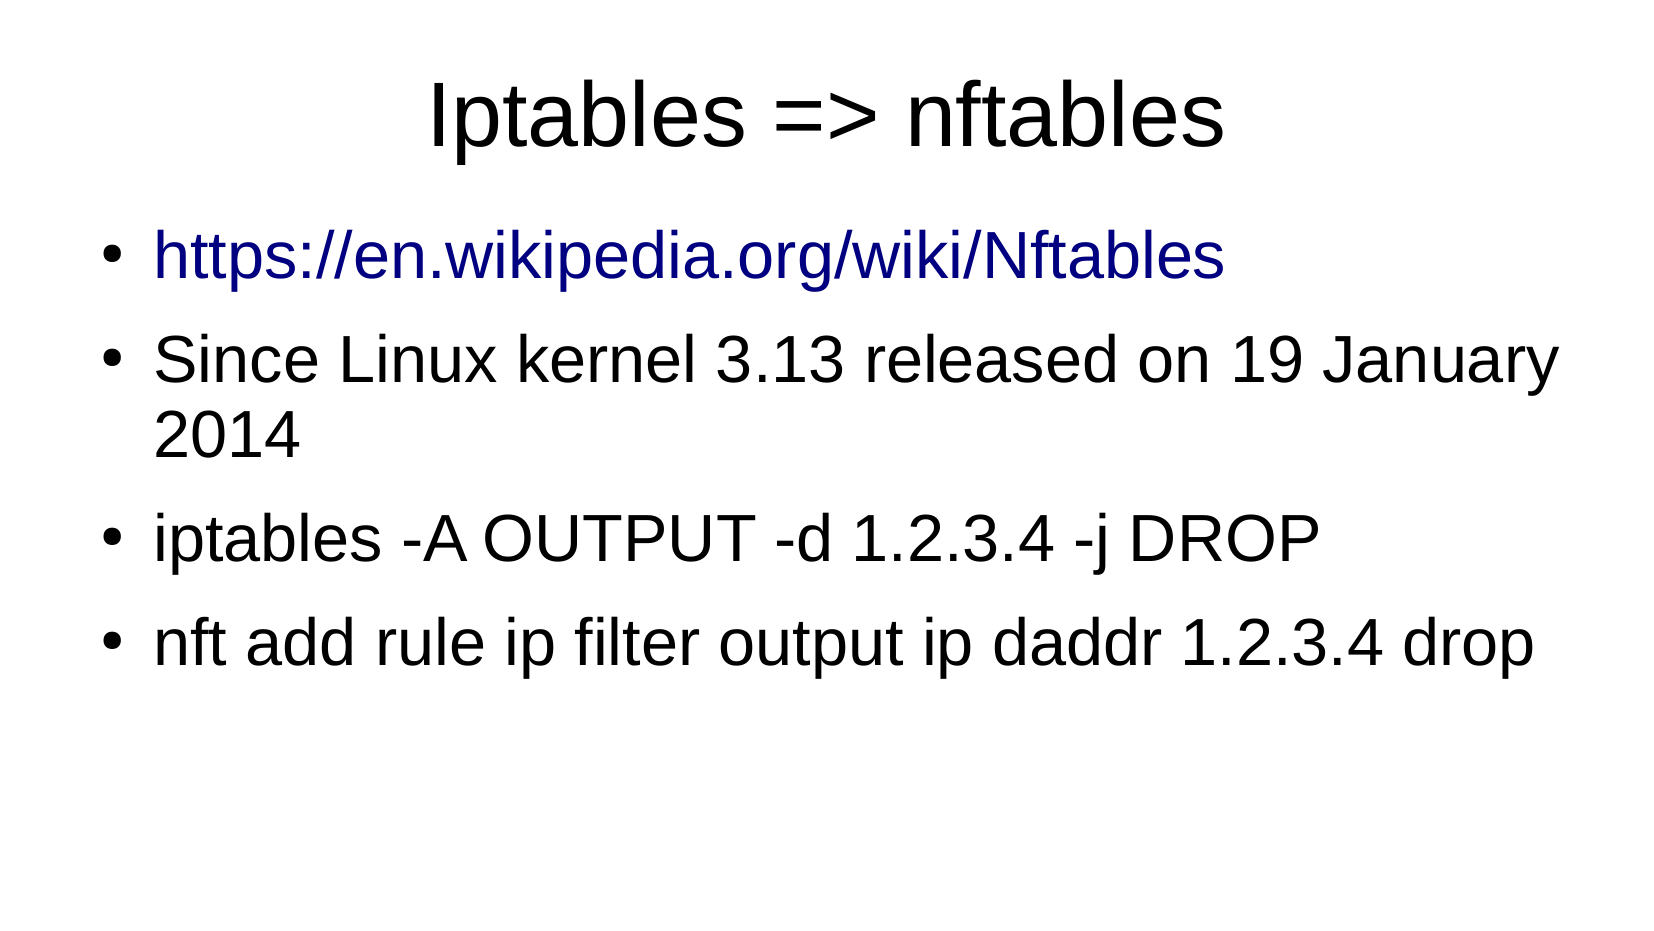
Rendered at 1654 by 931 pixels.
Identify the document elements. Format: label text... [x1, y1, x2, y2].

list https://en.wikipedia.org/wiki/Nftables Since Linux kernel 3.13 released on 19 January 2014 iptables -A OUTPUT -d 1.2.3.4 -j DROP nft add rule ip filter output ip daddr 1.2.3.4 drop [82, 217, 1571, 758]
title Iptables => nftables [82, 37, 1571, 193]
